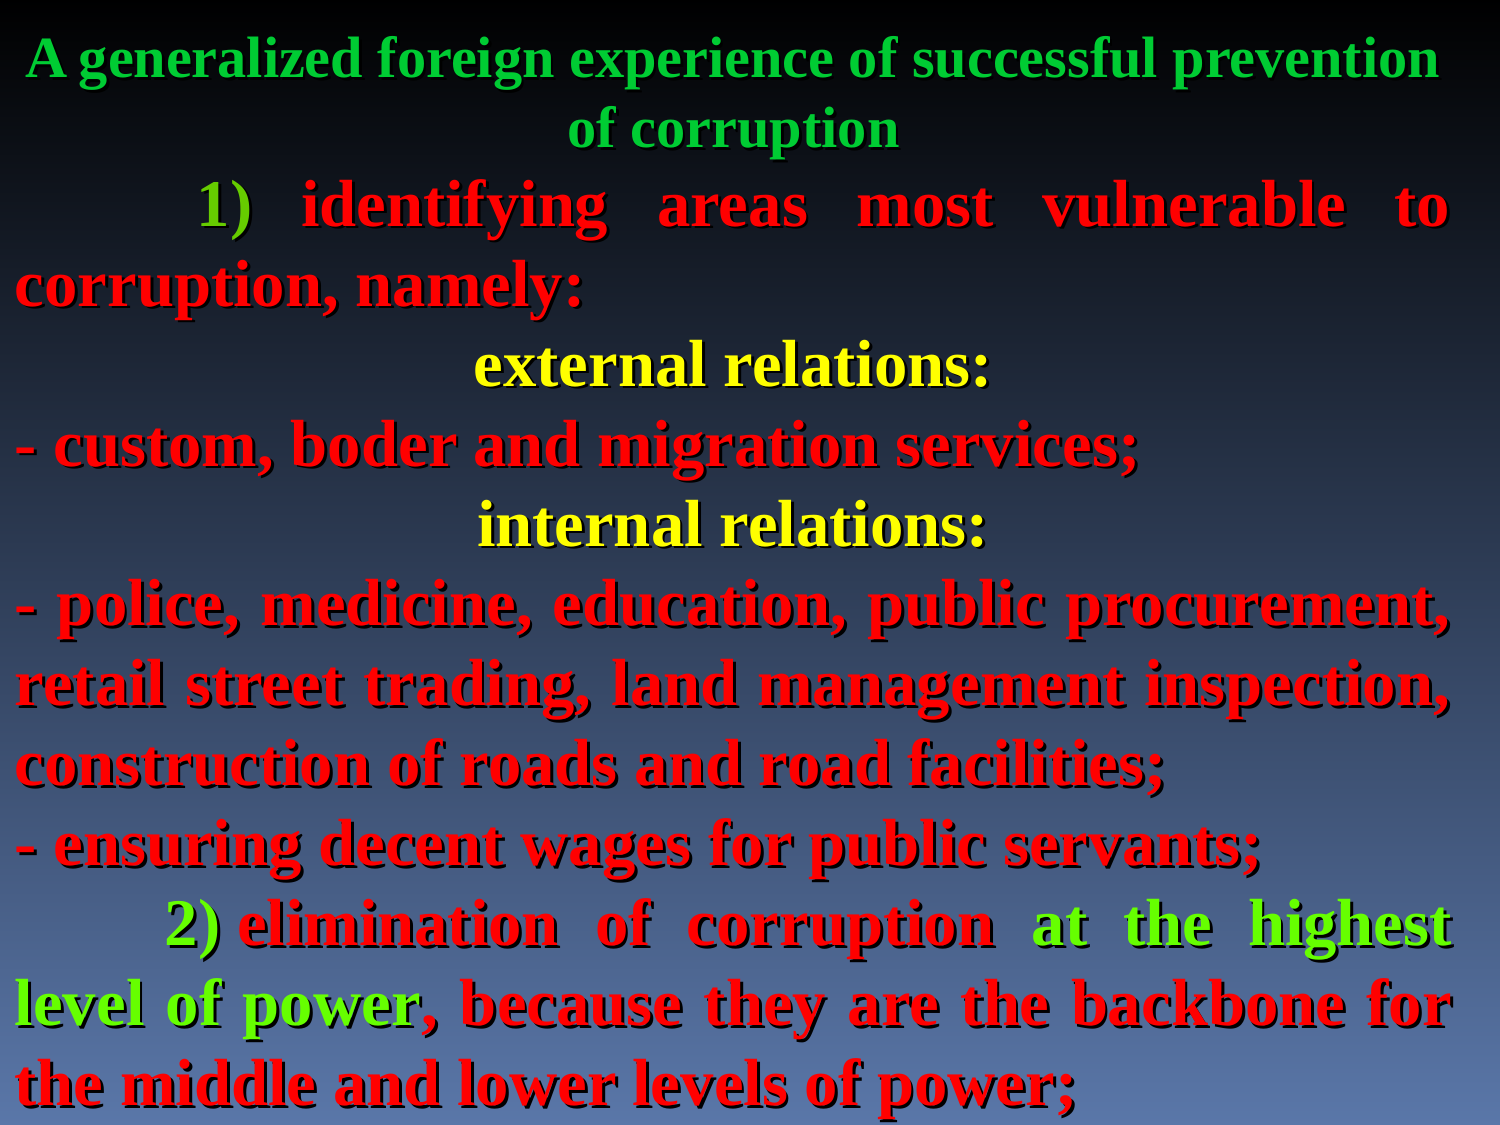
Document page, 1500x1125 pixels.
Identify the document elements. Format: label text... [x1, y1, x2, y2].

text_box A generalized foreign experience of successful prevention of corruption 1) identifying areas most vulnerable to corruption, namely: external relations: - custom, boder and migration services; internal relations: - police, medicine, education, public procurement, retail street trading, land management inspection, construction of roads and road facilities; - ensuring decent wages for public servants; 2) elimination of corruption at the highest level of power, because they are the backbone for the middle and lower levels of power; [0, 11, 1500, 1125]
